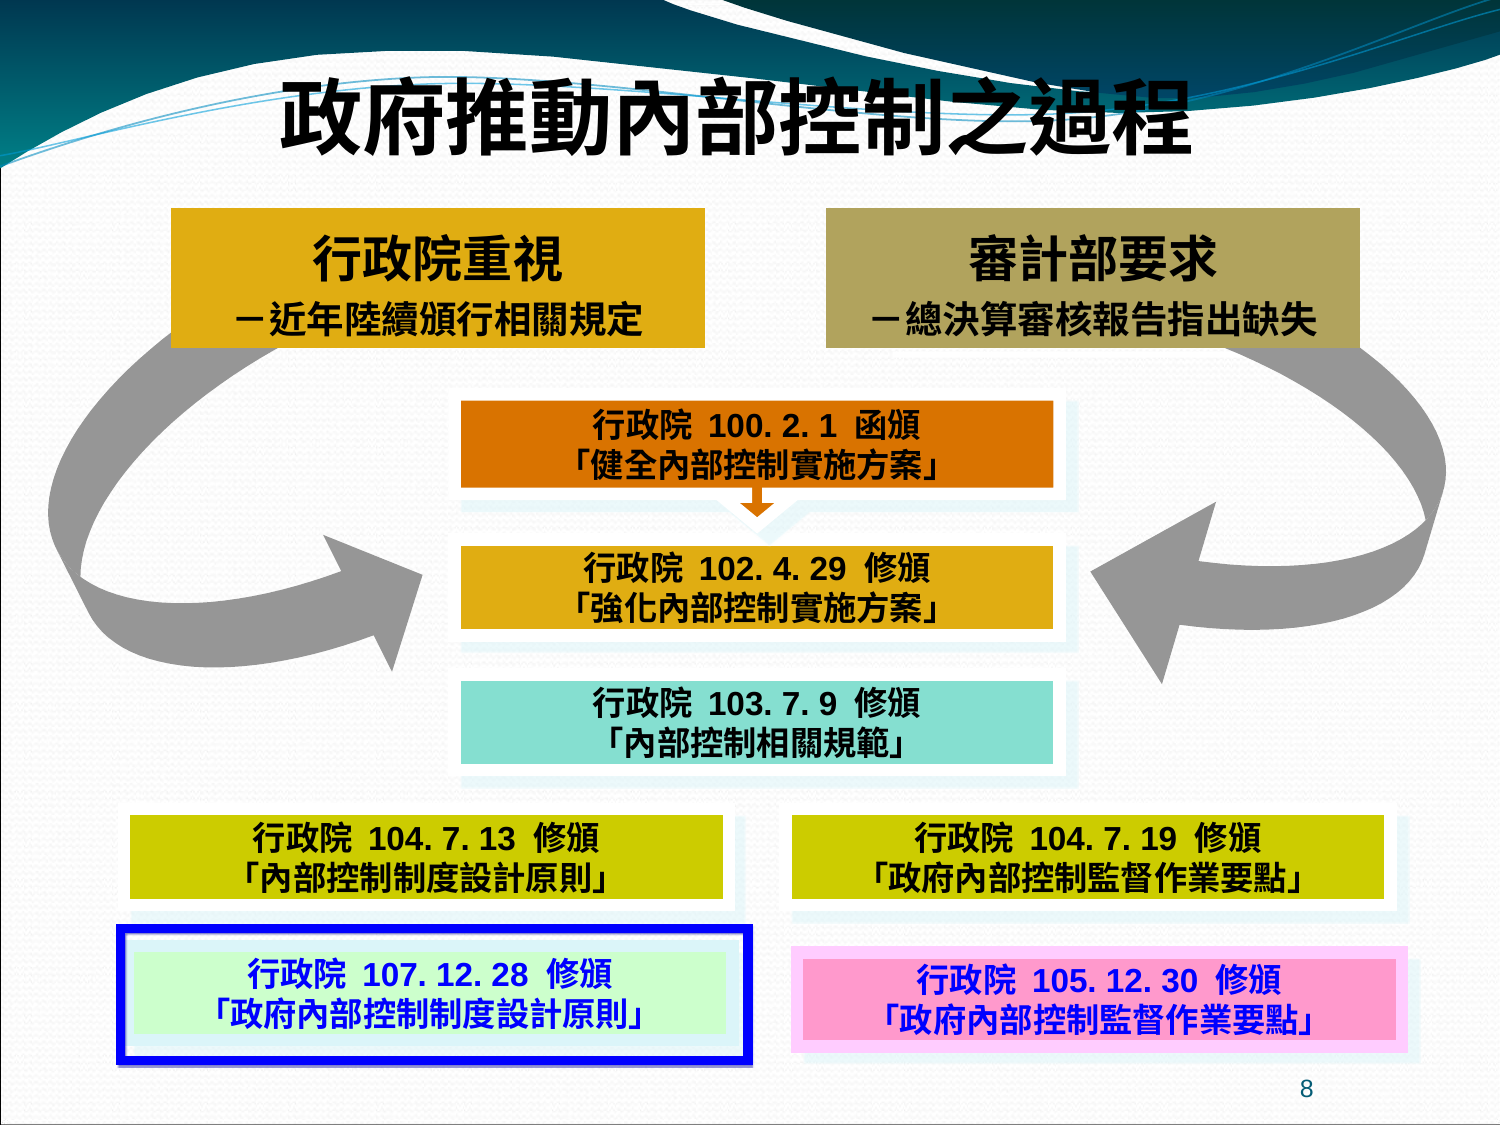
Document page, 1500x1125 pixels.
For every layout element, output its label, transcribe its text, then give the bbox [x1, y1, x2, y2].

text_box 行政院重視 －近年陸續頒行相關規定 [171, 208, 705, 348]
text_box [48, 332, 423, 672]
text_box 行政院 103. 7. 9 修頒 「內部控制相關規範」 [455, 674, 1060, 770]
text_box [1299, 1042, 1426, 1103]
text_box 行政院 107. 12. 28 修頒 「政府內部控制制度設計原則」 [128, 946, 732, 1040]
text_box 行政院 100. 2. 1 函頒 「健全內部控制實施方案」 [454, 394, 1060, 526]
text_box 行政院 105. 12. 30 修頒 「政府內部控制監督作業要點」 [797, 952, 1402, 1046]
text_box [1090, 347, 1447, 685]
title 政府推動內部控制之過程 [0, 0, 1494, 173]
text_box 行政院 104. 7. 19 修頒 「政府內部控制監督作業要點」 [785, 809, 1390, 905]
text_box 行政院 102. 4. 29 修頒 「強化內部控制實施方案」 [455, 540, 1060, 635]
text_box 行政院 104. 7. 13 修頒 「內部控制制度設計原則」 [124, 809, 729, 905]
text_box 審計部要求 －總決算審核報告指出缺失 [826, 208, 1360, 348]
